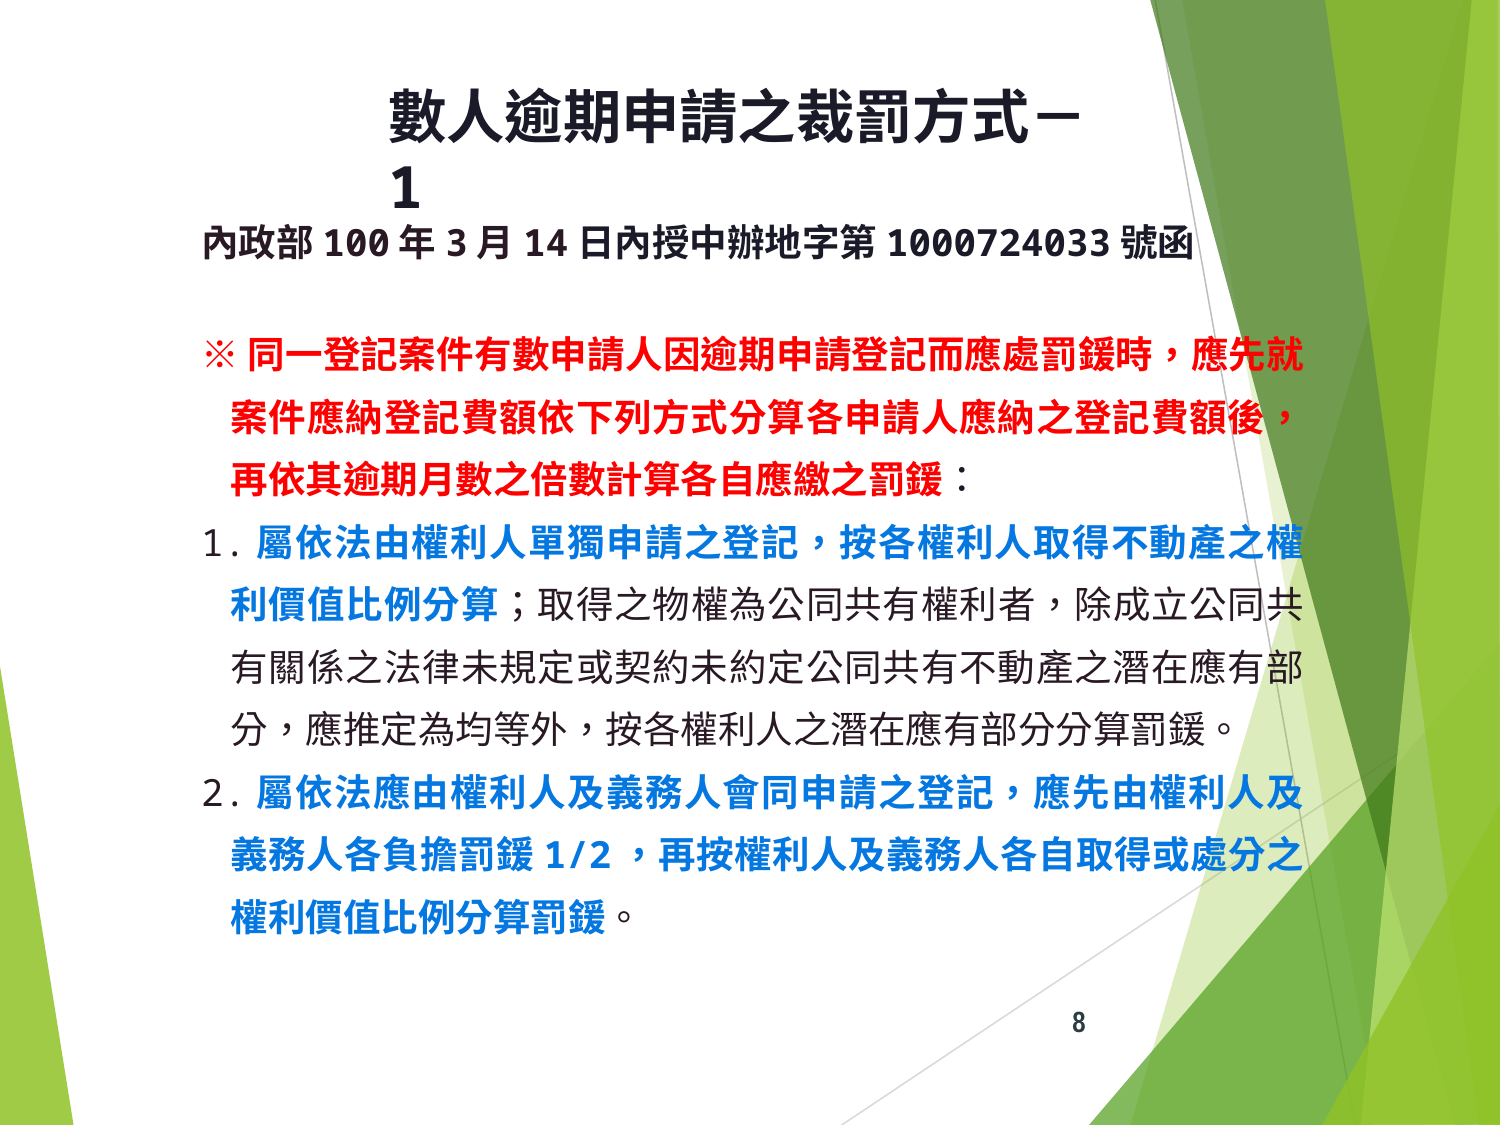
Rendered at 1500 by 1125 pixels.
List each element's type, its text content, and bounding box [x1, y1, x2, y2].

text_box 內政部100年3月14日內授中辦地字第1000724033號函 ※同一登記案件有數申請人因逾期申請登記而應處罰鍰時，應先就案件應納登記費額依下列方式分算各申請人應納之登記費額後，再依其逾期月數之倍數計算各自應繳之罰鍰： 1.屬依法由權利人單獨申請之登記，按各權利人取得不動產之權利價值比例分算；取得之物權為公同共有權利者，除成立公同共有關係之法律未規定或契約未約定公同共有不動產之潛在應有部分，應推定為均等外，按各權利人之潛在應有部分分算罰鍰。 2.屬依法應由權利人及義務人會同申請之登記，應先由權利人及義務人各負擔罰鍰1/2，再按權利人及義務人各自取得或處分之權利價值比例分算罰鍰。 [185, 206, 1320, 1055]
text_box 數人逾期申請之裁罰方式－1 [373, 73, 1142, 159]
